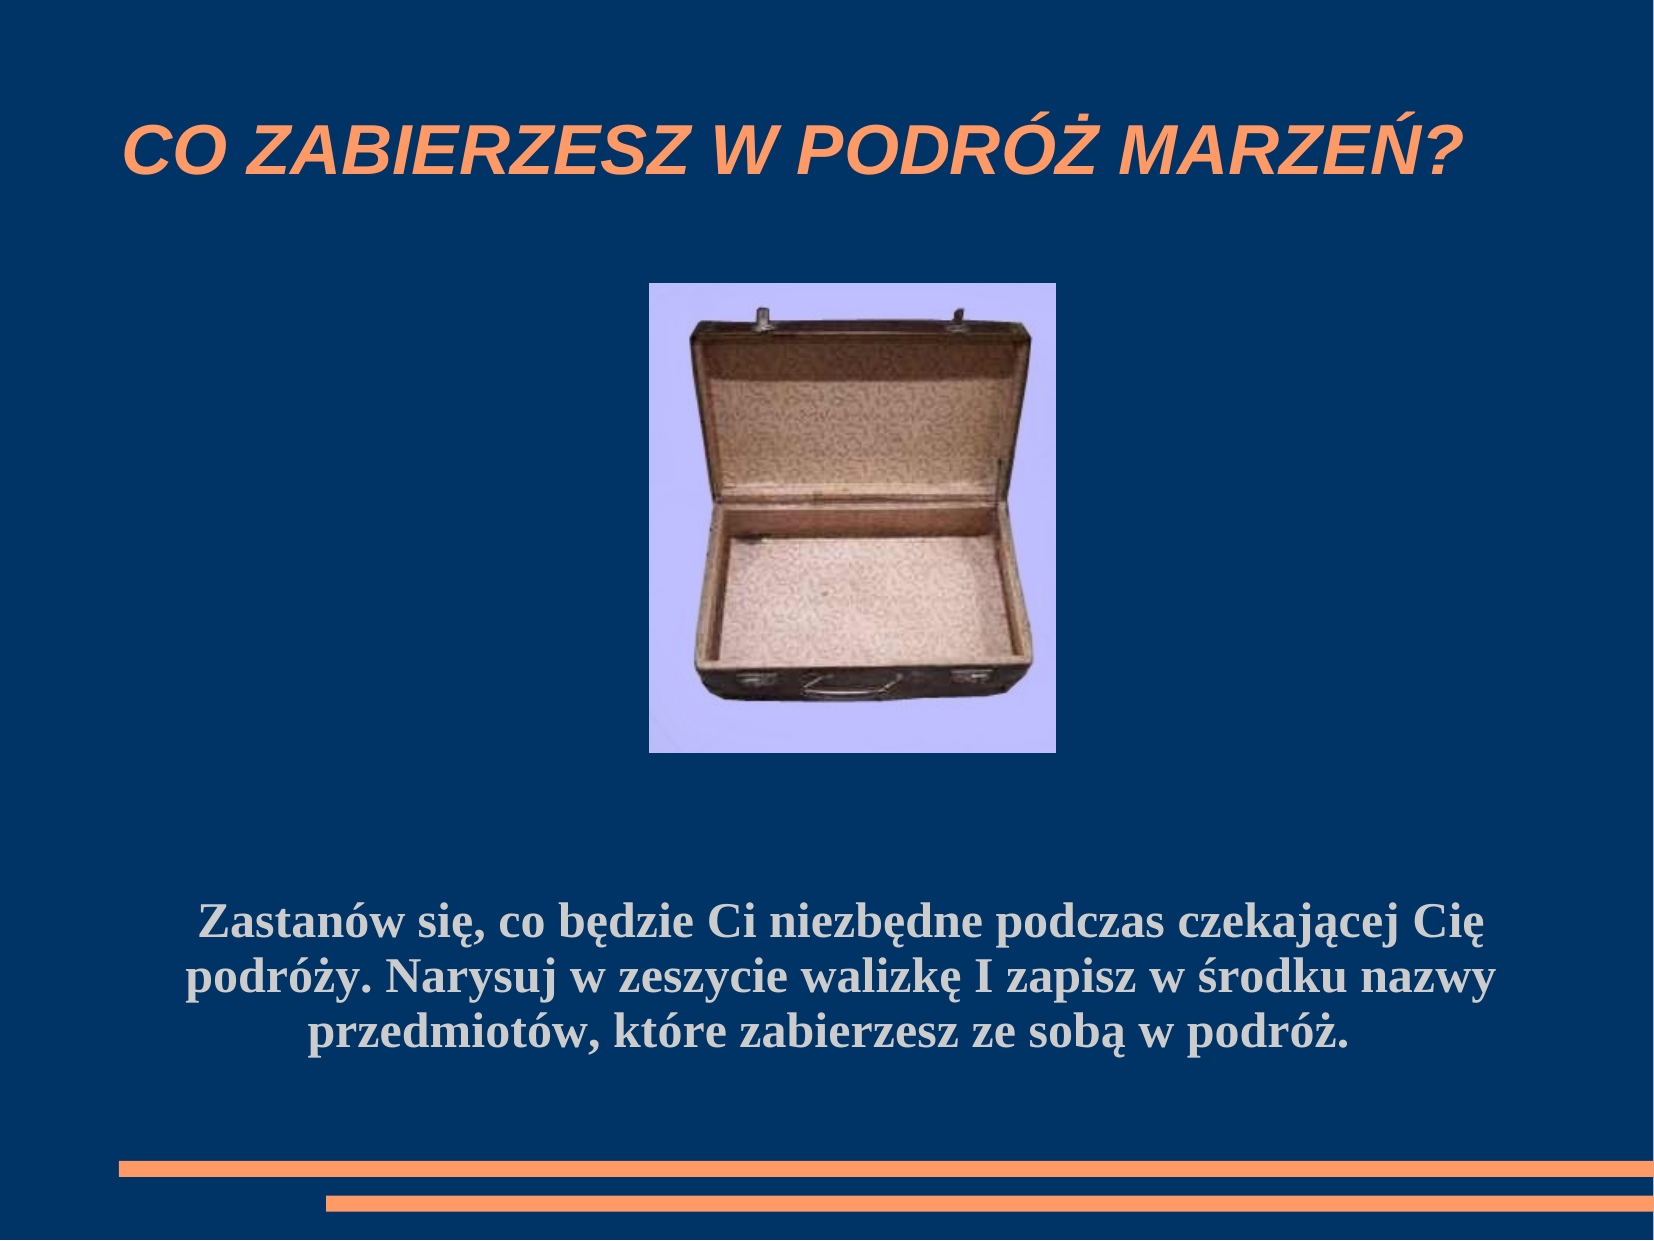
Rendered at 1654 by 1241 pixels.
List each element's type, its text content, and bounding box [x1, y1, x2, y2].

title CO ZABIERZESZ W PODRÓŻ MARZEŃ? [121, 46, 1534, 254]
subtitle Zastanów się, co będzie Ci niezbędne podczas czekającej Cię podróży. Narysuj w zeszycie walizkę I zapisz w środku nazwy przedmiotów, które zabierzesz ze sobą w podróż. [121, 322, 1561, 1132]
picture [649, 283, 1056, 753]
